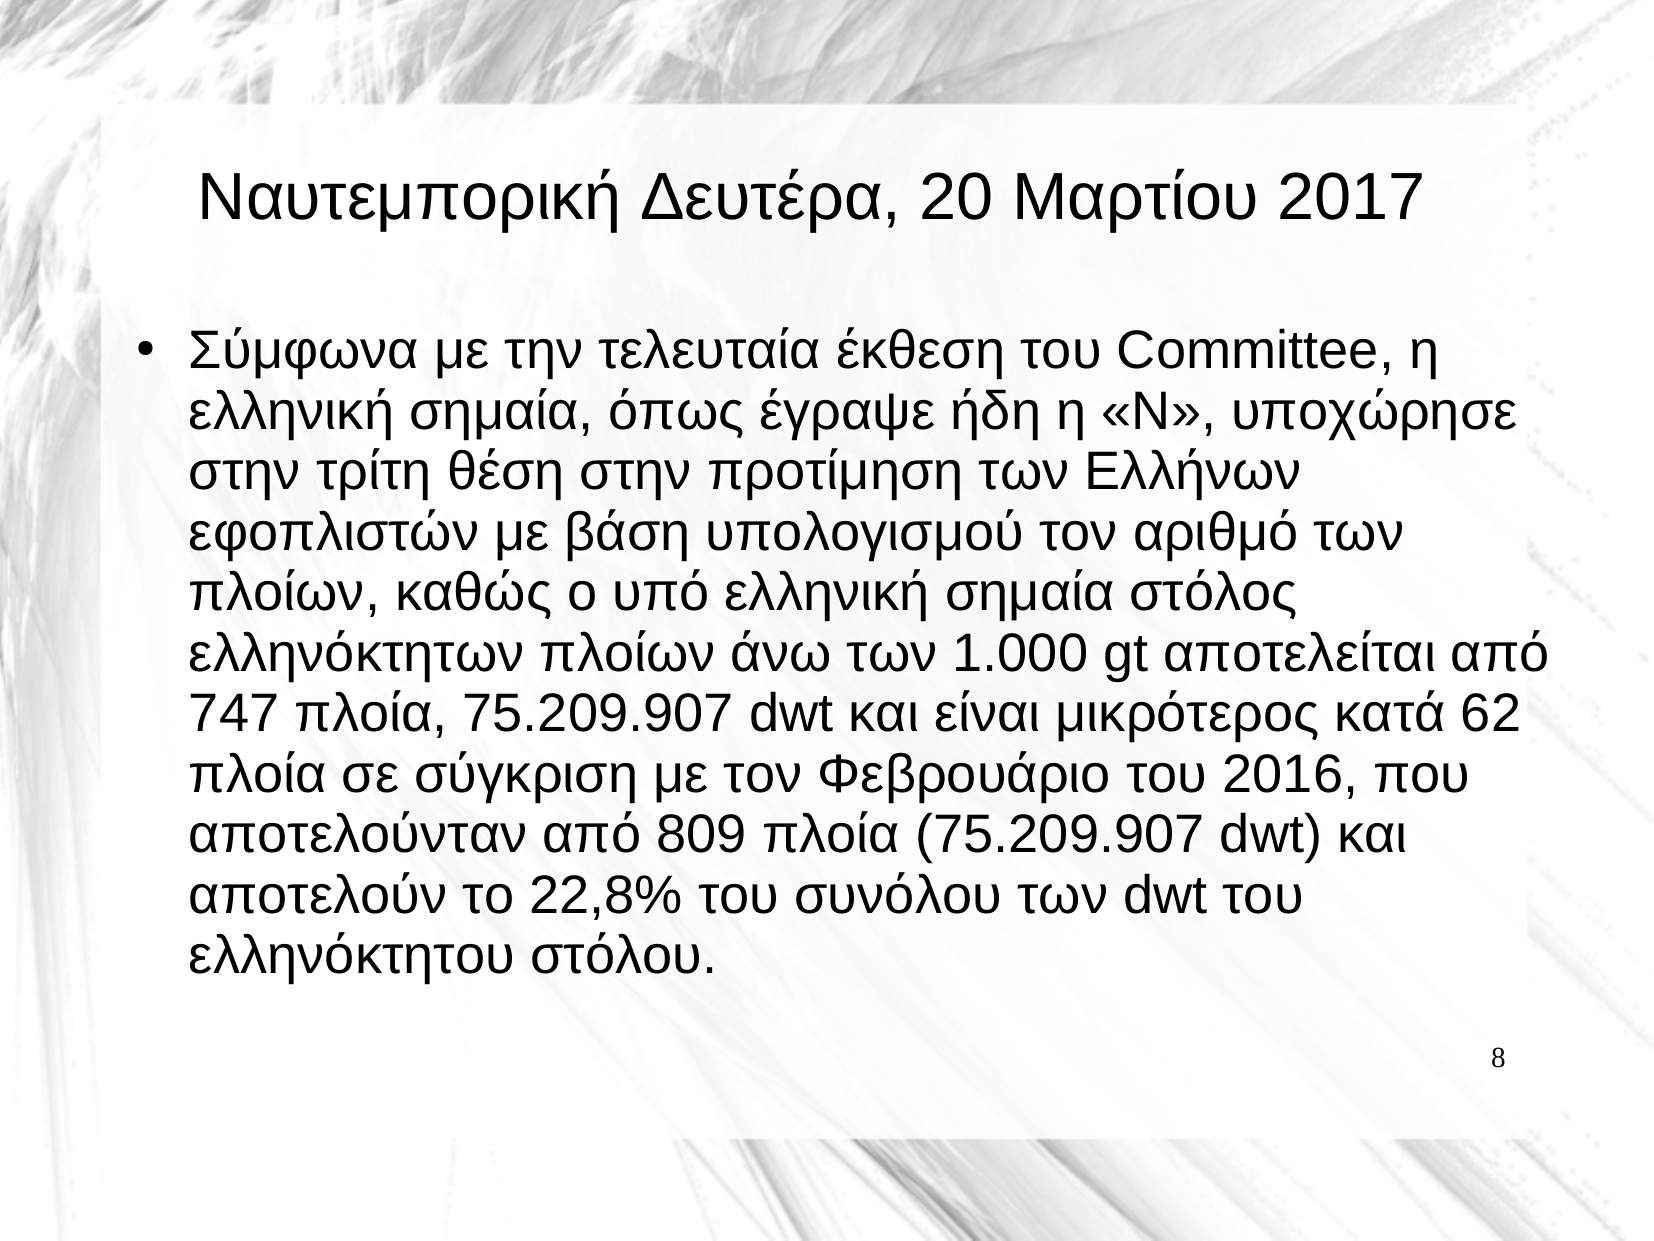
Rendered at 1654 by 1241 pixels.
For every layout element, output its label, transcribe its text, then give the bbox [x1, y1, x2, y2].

list Σύμφωνα με την τελευταία έκθεση του Committee, η ελληνική σημαία, όπως έγραψε ήδη η «Ν», υποχώρησε στην τρίτη θέση στην προτίμηση των Ελλήνων εφοπλιστών με βάση υπολογισμού τον αριθμό των πλοίων, καθώς ο υπό ελληνική σημαία στόλος ελληνόκτητων πλοίων άνω των 1.000 gt αποτελείται από 747 πλοία, 75.209.907 dwt και είναι μικρότερος κατά 62 πλοία σε σύγκριση με τον Φεβρουάριο του 2016, που αποτελούνταν από 809 πλοία (75.209.907 dwt) και αποτελούν το 22,8% του συνόλου των dwt του ελληνόκτητου στόλου. [118, 319, 1571, 1067]
picture [0, 0, 1654, 1241]
title Ναυτεμπορική Δευτέρα, 20 Μαρτίου 2017 [118, 112, 1506, 281]
